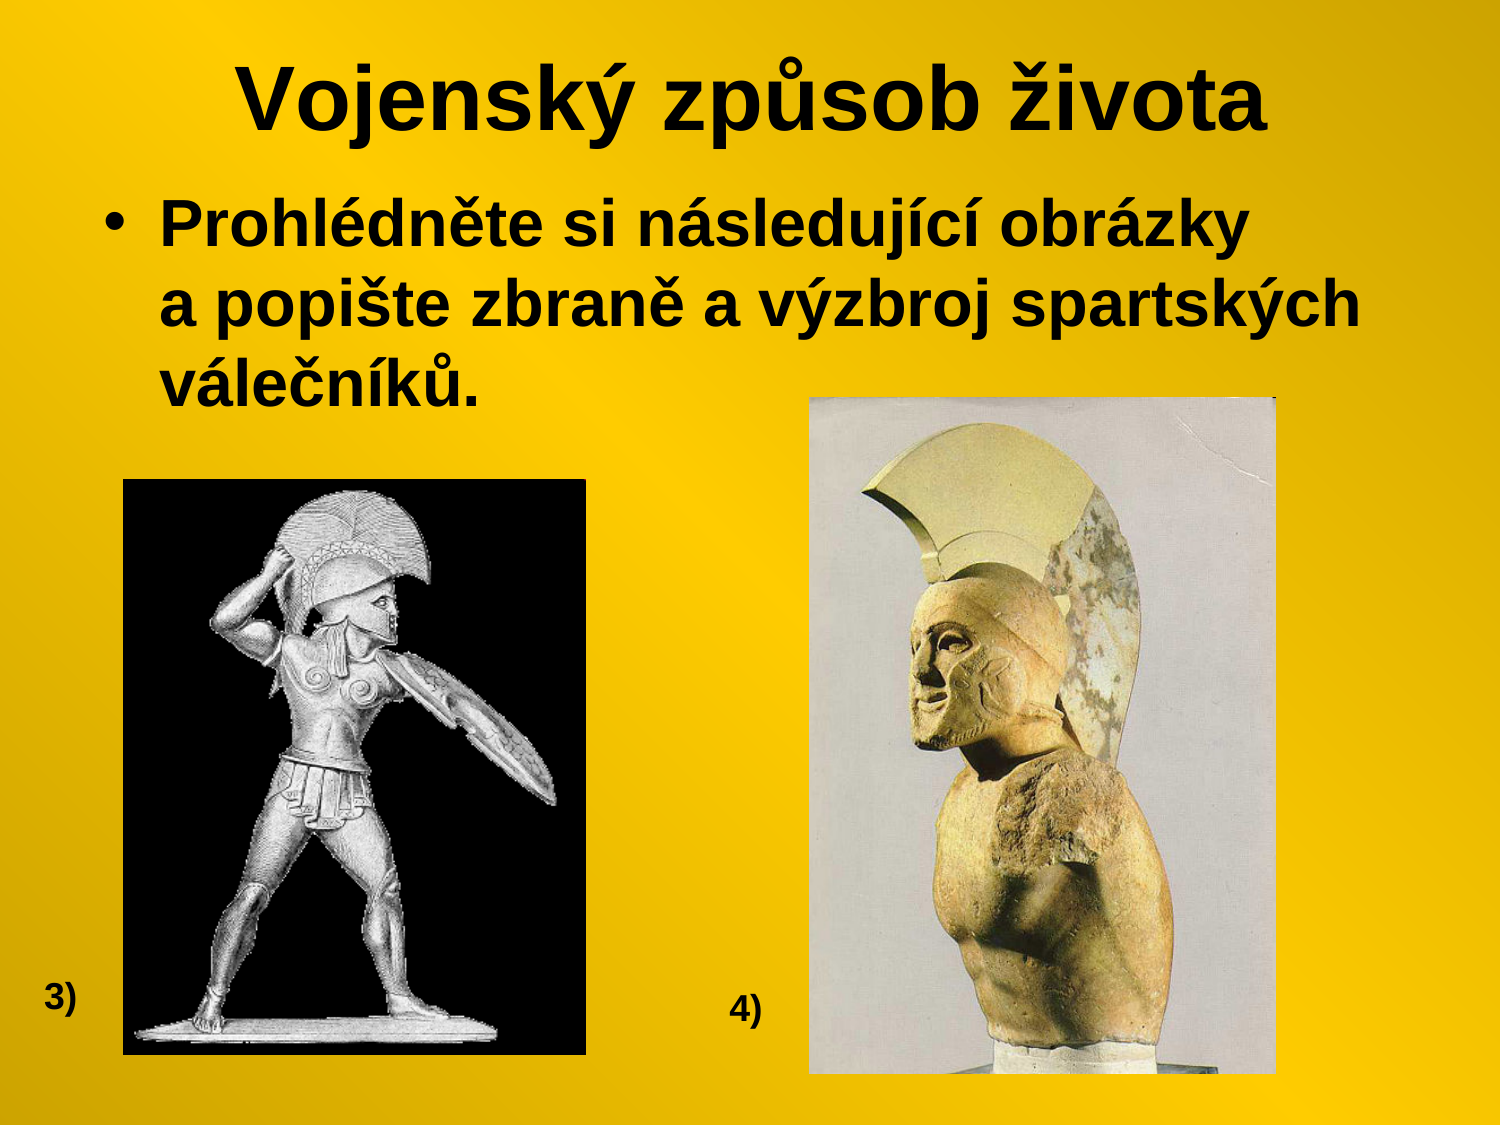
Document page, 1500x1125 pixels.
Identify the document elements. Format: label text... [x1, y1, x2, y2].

title Vojenský způsob života [76, 0, 1427, 188]
picture [809, 397, 1276, 1074]
text_box 3) [29, 964, 119, 1025]
text_box 4) [714, 976, 804, 1037]
picture [123, 479, 586, 1055]
list Prohlédněte si následující obrázky a popište zbraně a výzbroj spartských válečníků. [88, 172, 1437, 525]
